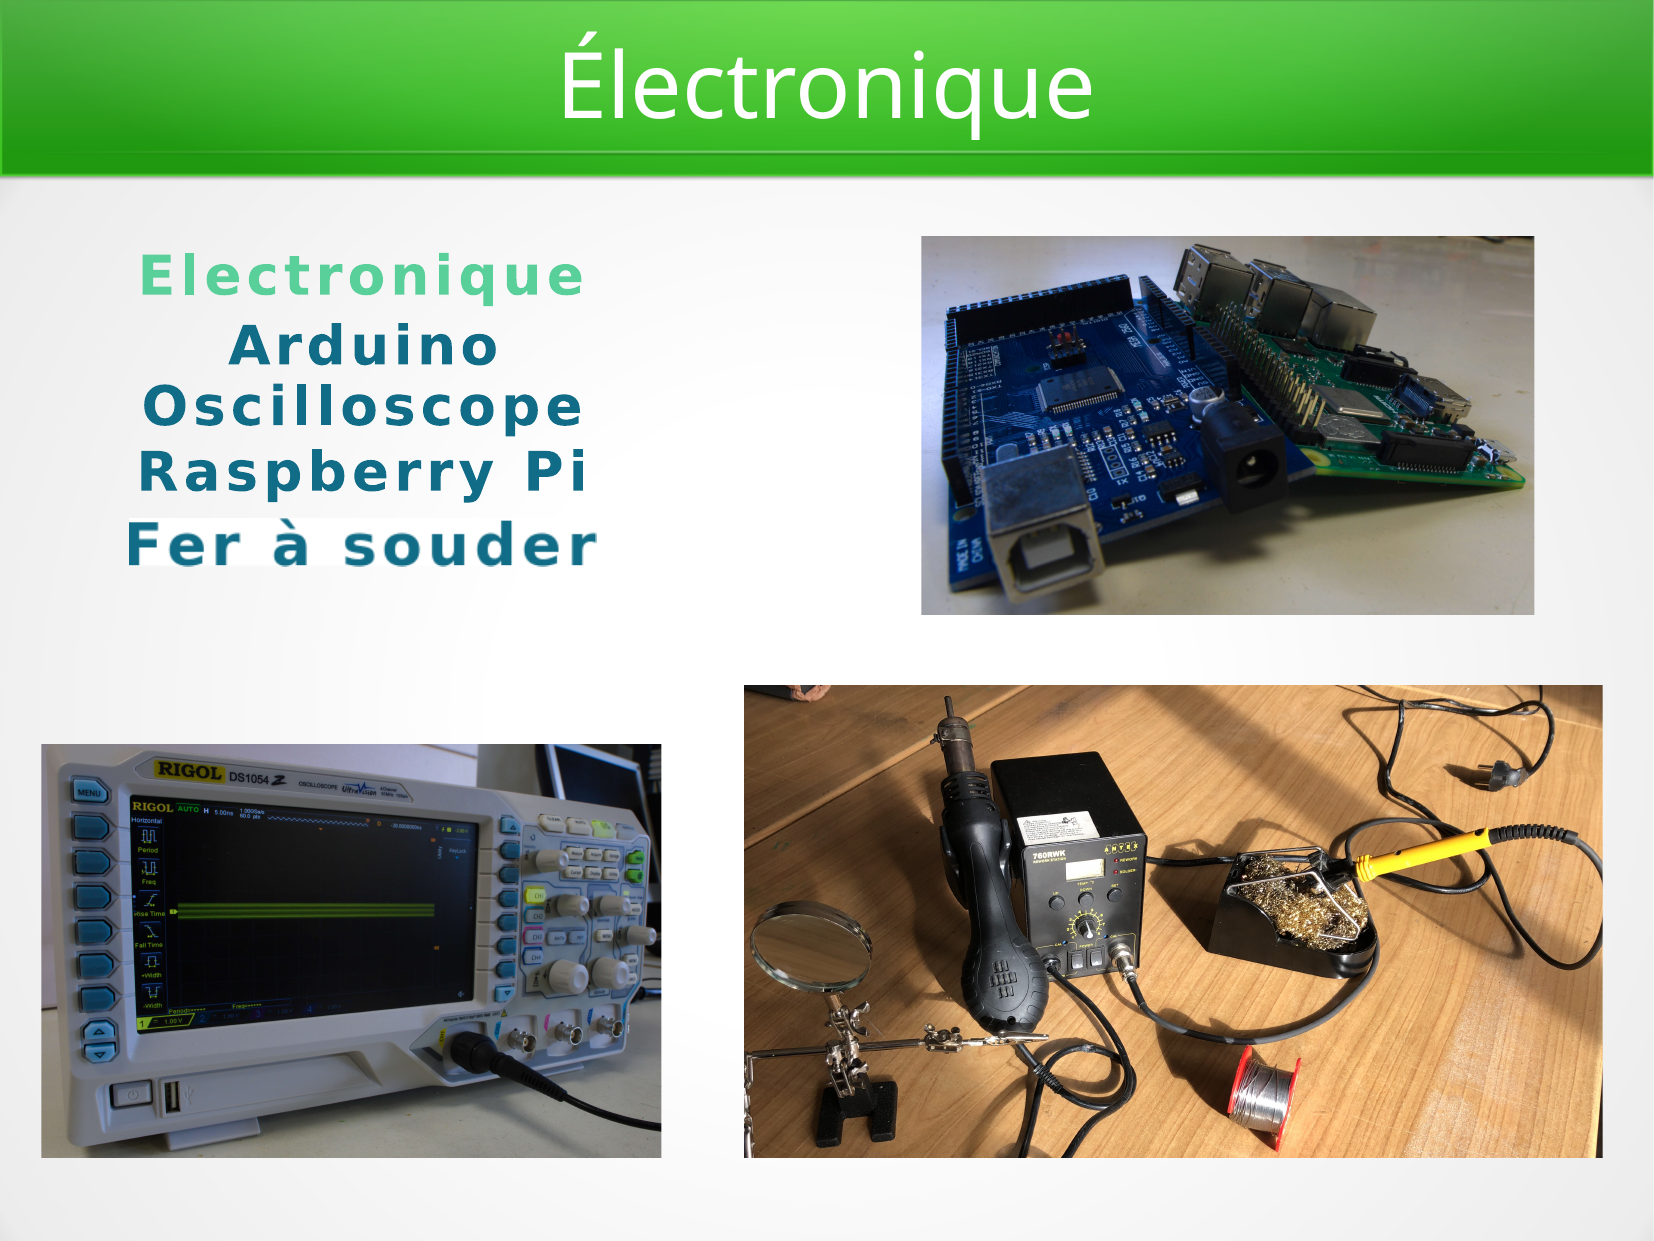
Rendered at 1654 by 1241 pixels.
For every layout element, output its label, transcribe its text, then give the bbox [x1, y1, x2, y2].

title Électronique [82, 11, 1571, 154]
picture [0, 0, 1654, 1241]
